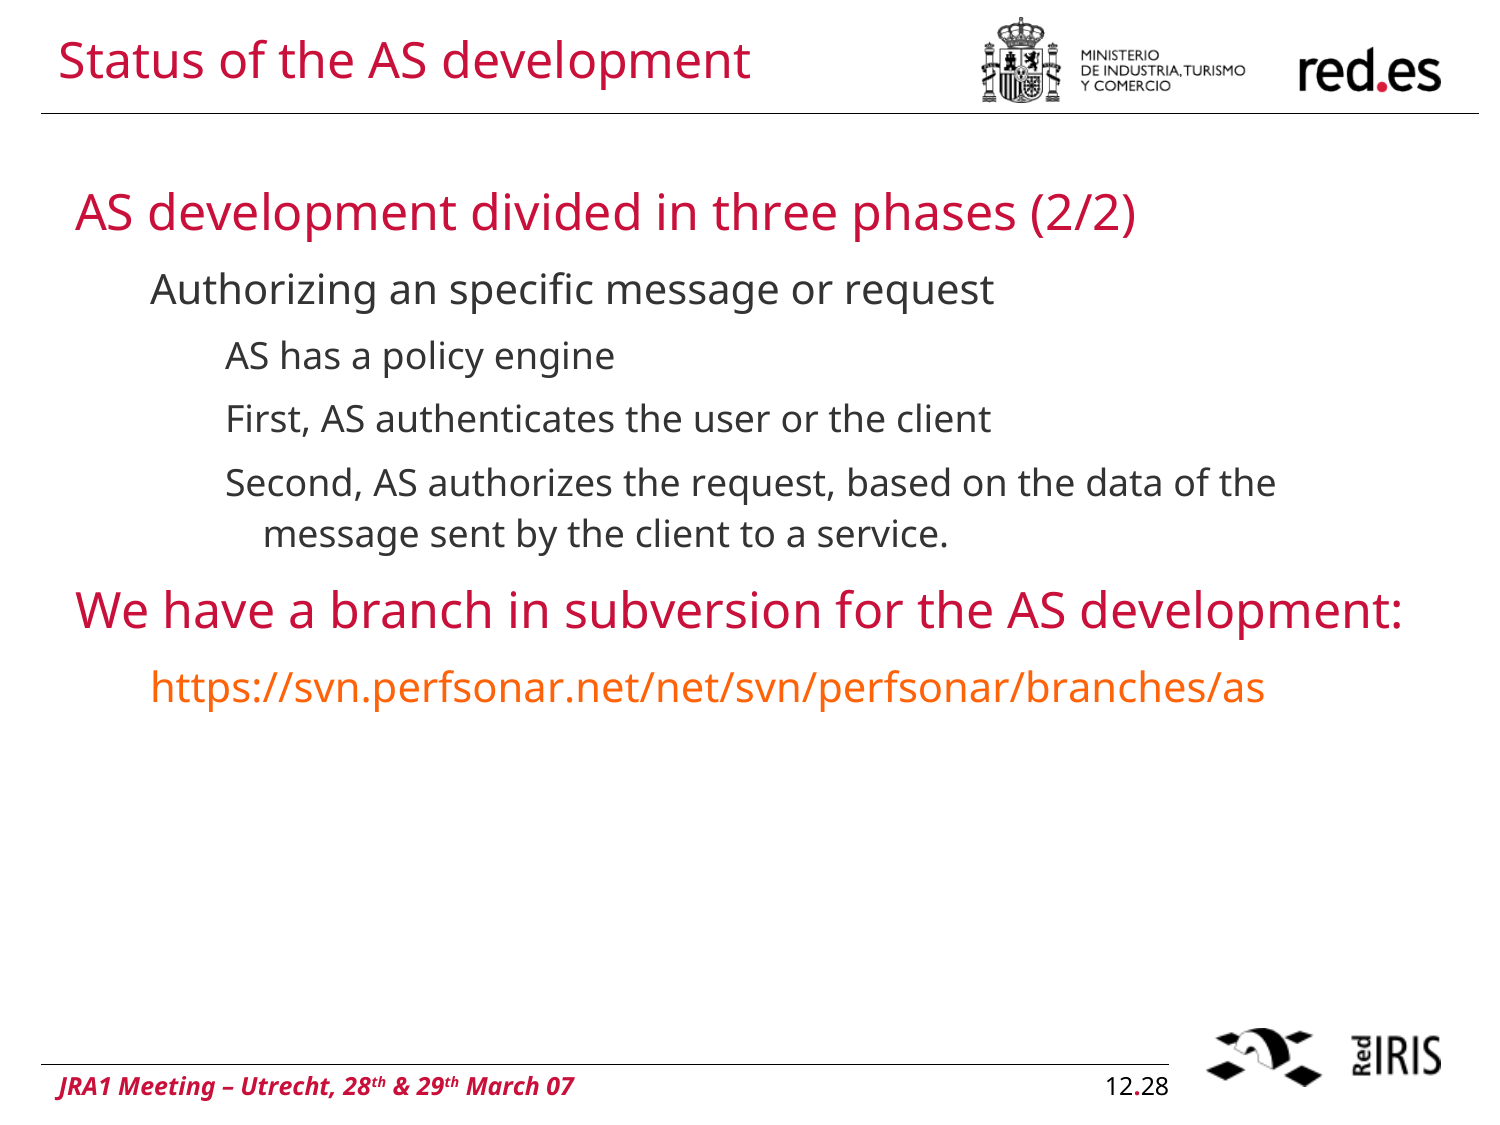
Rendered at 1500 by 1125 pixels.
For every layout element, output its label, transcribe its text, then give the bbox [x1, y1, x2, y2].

picture [981, 17, 1441, 103]
picture [1206, 1028, 1441, 1087]
list AS development divided in three phases (2/2) Authorizing an specific message or request AS has a policy engine First, AS authenticates the user or the client Second, AS authorizes the request, based on the data of the message sent by the client to a service. We have a branch in subversion for the AS development: https://svn.perfsonar.net/net/svn/perfsonar/branches/as [75, 177, 1425, 1009]
title Status of the AS development [59, 29, 957, 89]
